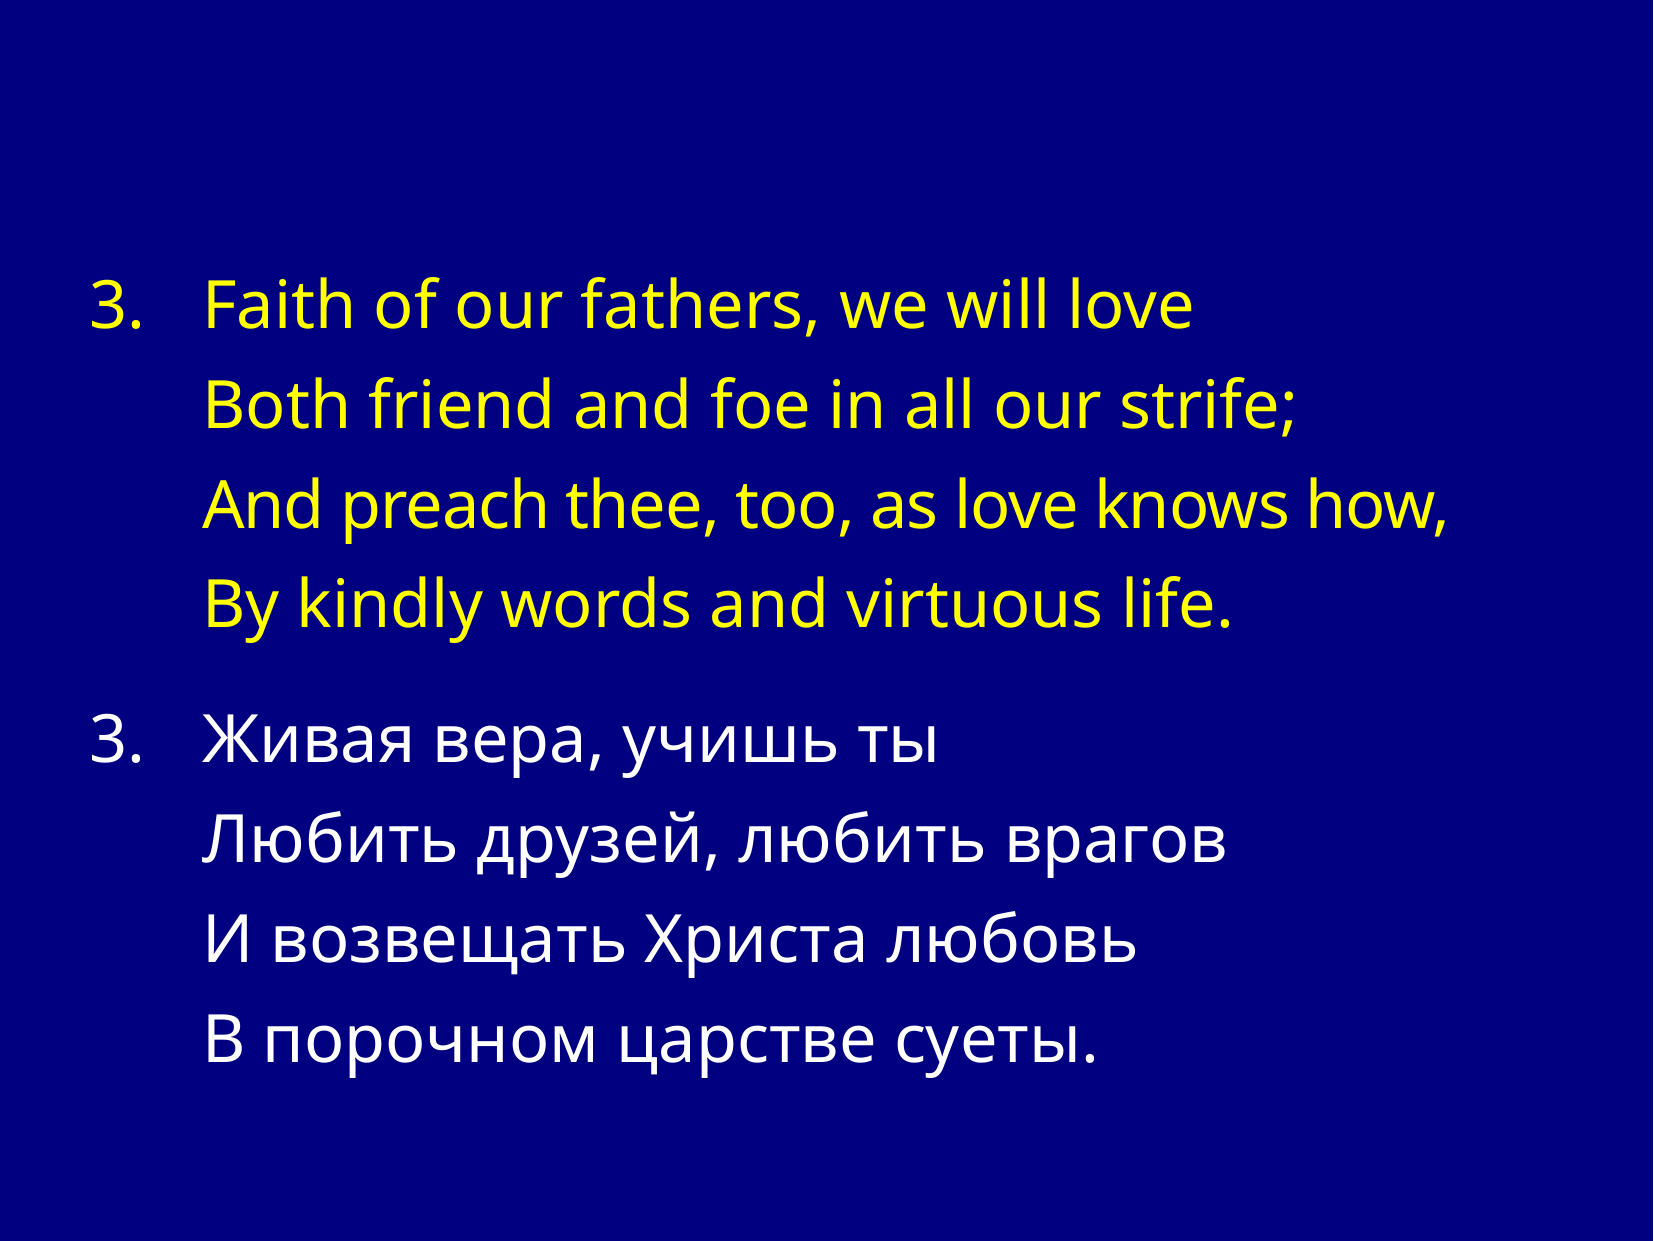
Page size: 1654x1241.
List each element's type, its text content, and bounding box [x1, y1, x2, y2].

text_box 3. Живая вера, учишь ты Любить друзей, любить врагов И возвещать Христа любовь В порочном царстве суеты. [75, 675, 1576, 1163]
text_box 3. Faith of our fathers, we will love Both friend and foe in all our strife; And preach thee, too, as love knows how, By kindly words and virtuous life. [75, 150, 1653, 638]
